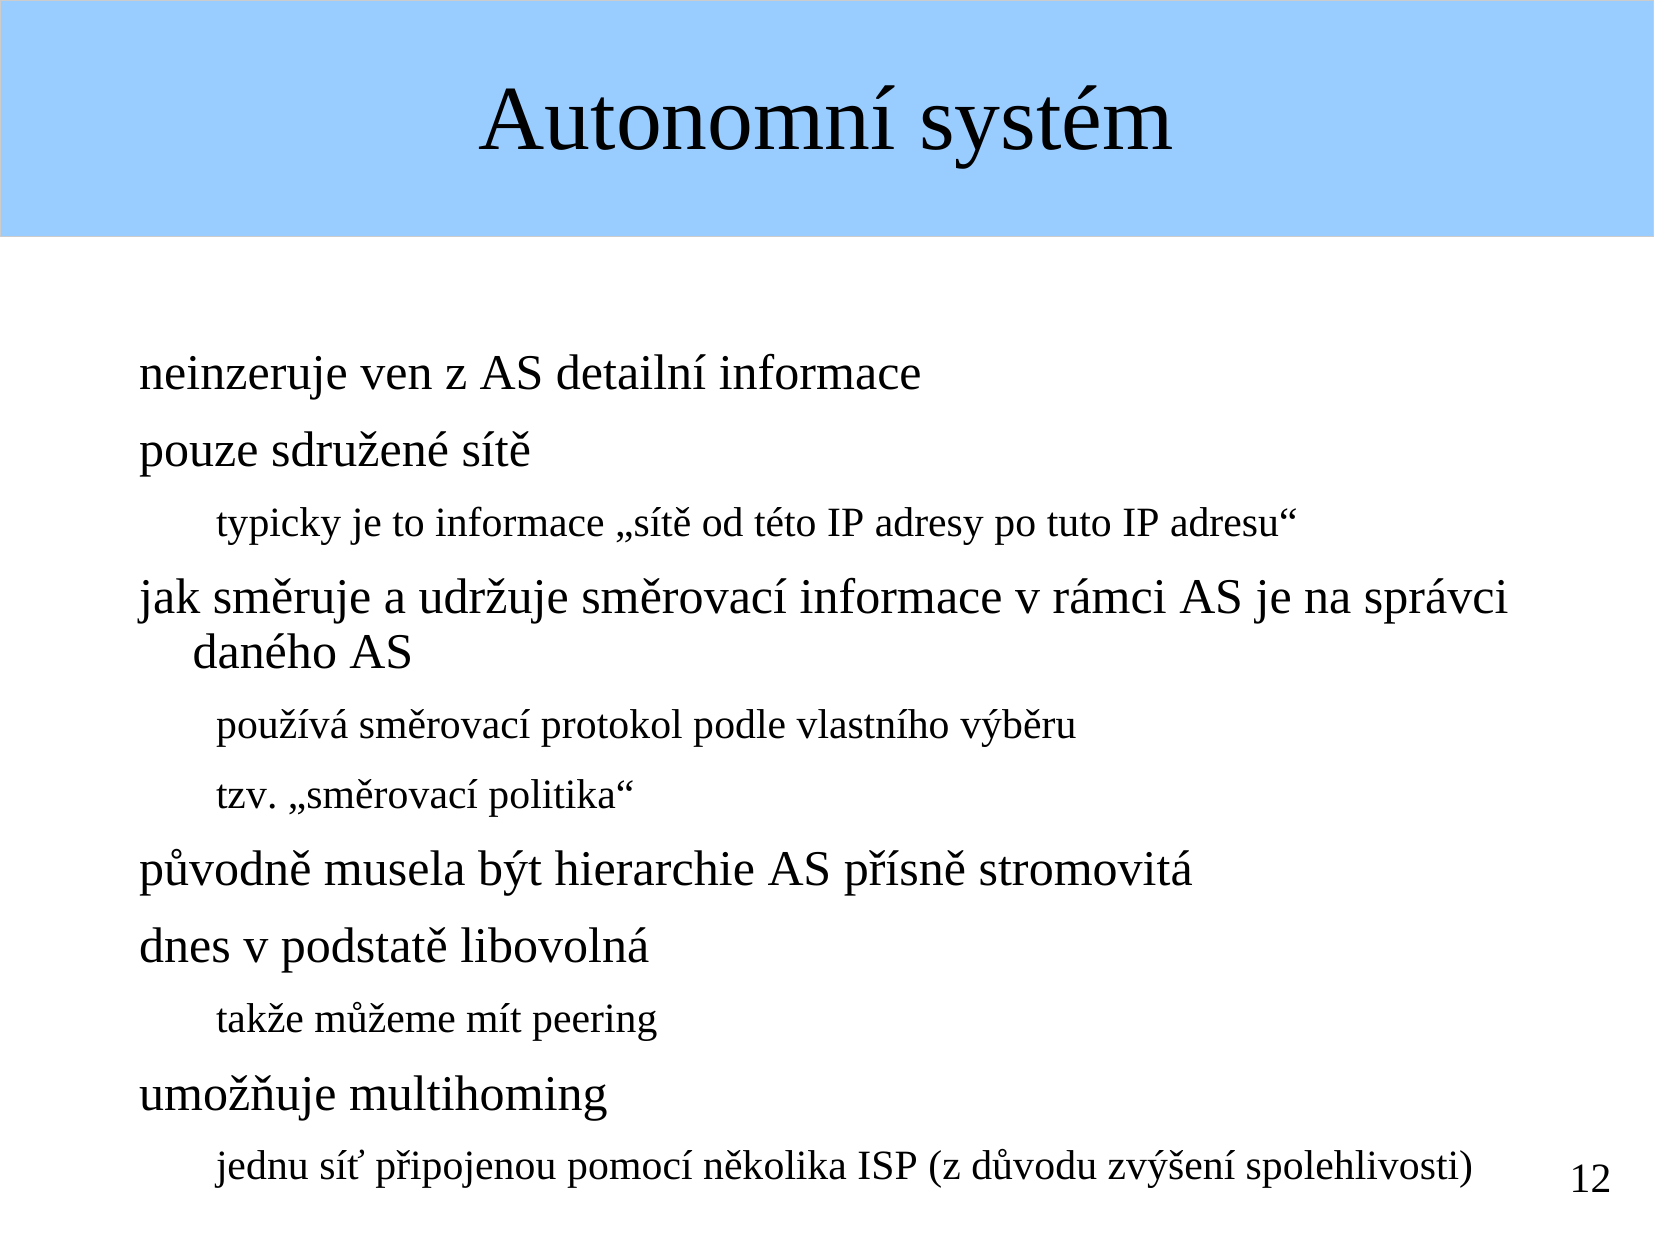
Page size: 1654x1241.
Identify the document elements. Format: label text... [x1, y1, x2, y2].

title Autonomní systém [0, 0, 1654, 237]
list neinzeruje ven z AS detailní informace pouze sdružené sítě typicky je to informace „sítě od této IP adresy po tuto IP adresu“ jak směruje a udržuje směrovací informace v rámci AS je na správci daného AS používá směrovací protokol podle vlastního výběru tzv. „směrovací politika“ původně musela být hierarchie AS přísně stromovitá dnes v podstatě libovolná takže můžeme mít peering umožňuje multihoming jednu síť připojenou pomocí několika ISP (z důvodu zvýšení spolehlivosti) [121, 344, 1565, 1189]
